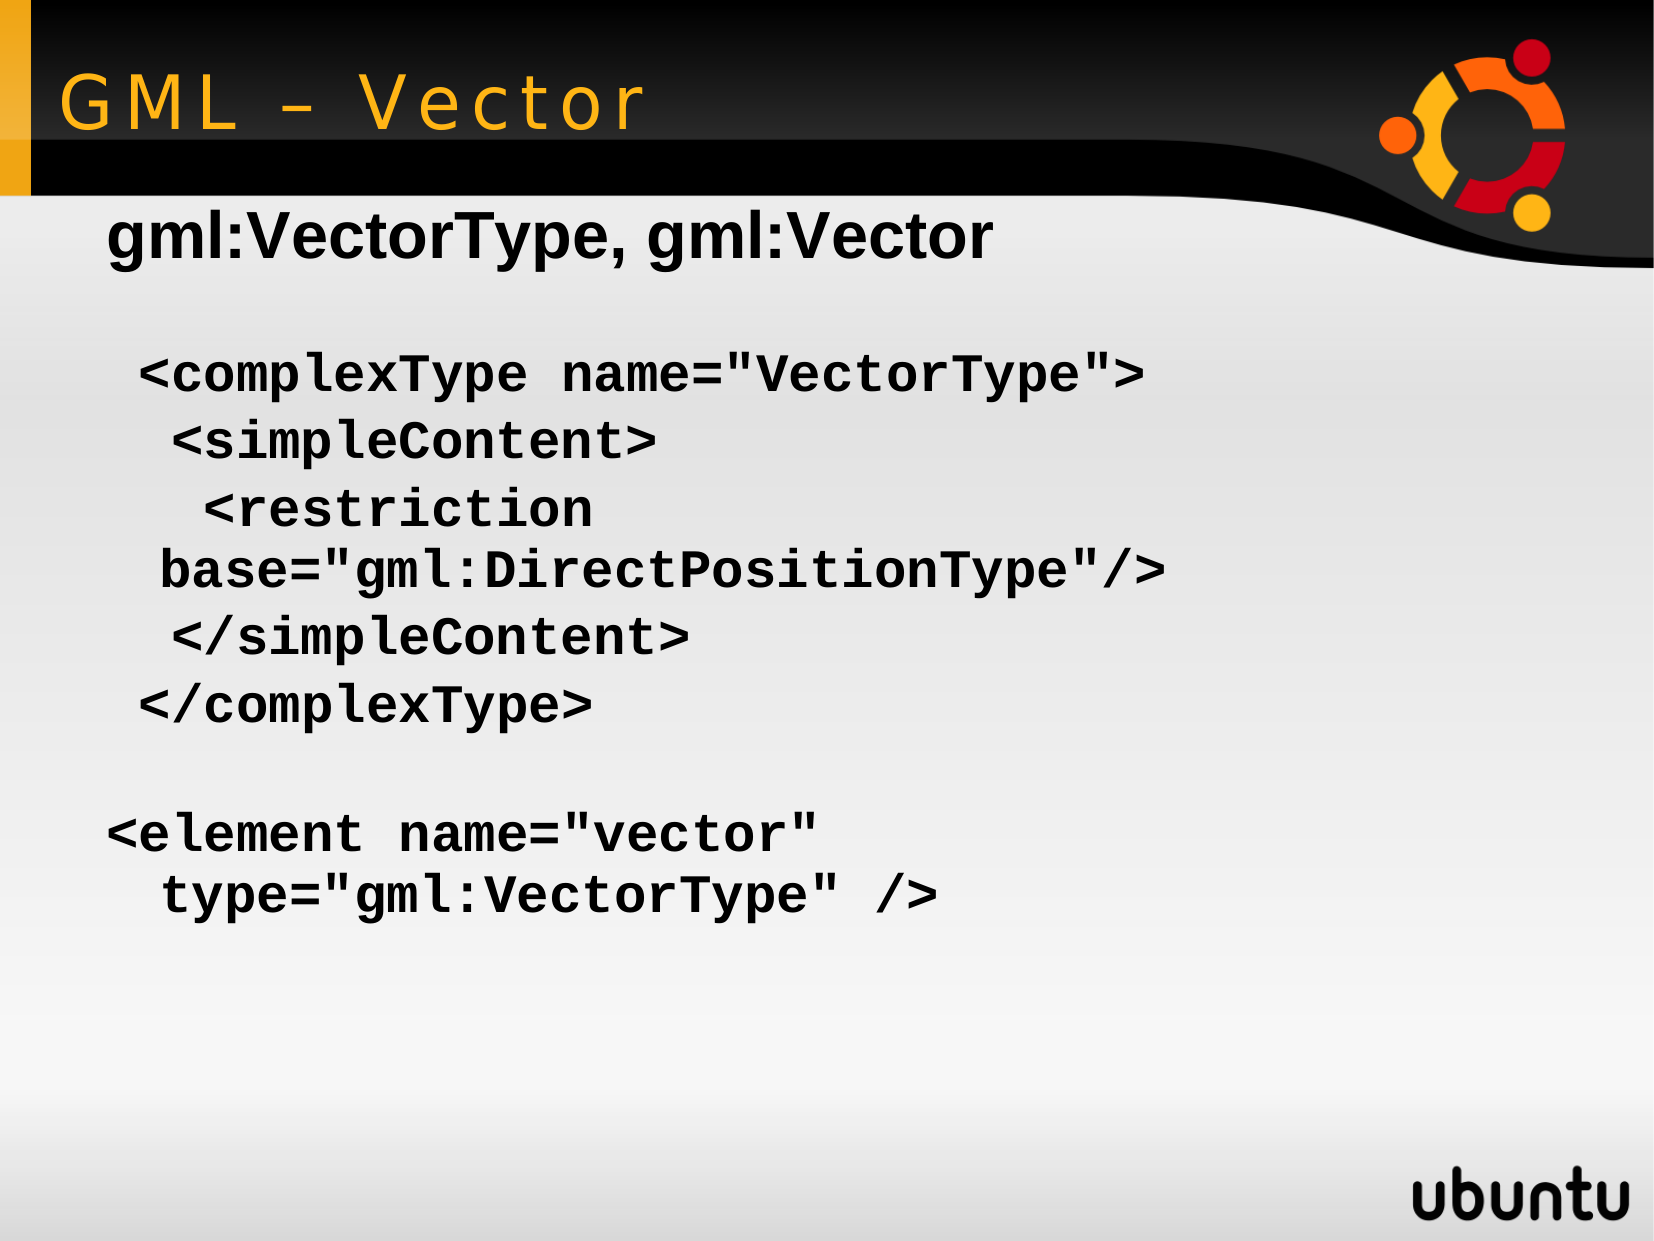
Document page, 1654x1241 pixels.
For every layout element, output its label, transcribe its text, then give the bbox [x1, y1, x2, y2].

picture [0, 0, 1654, 1241]
title GML – Vector [59, 29, 1270, 178]
list gml:VectorType, gml:Vector <complexType name="VectorType"> <simpleContent> <restriction base="gml:DirectPositionType"/> </simpleContent> </complexType> <element name="vector" type="gml:VectorType" /> [88, 198, 1577, 1100]
